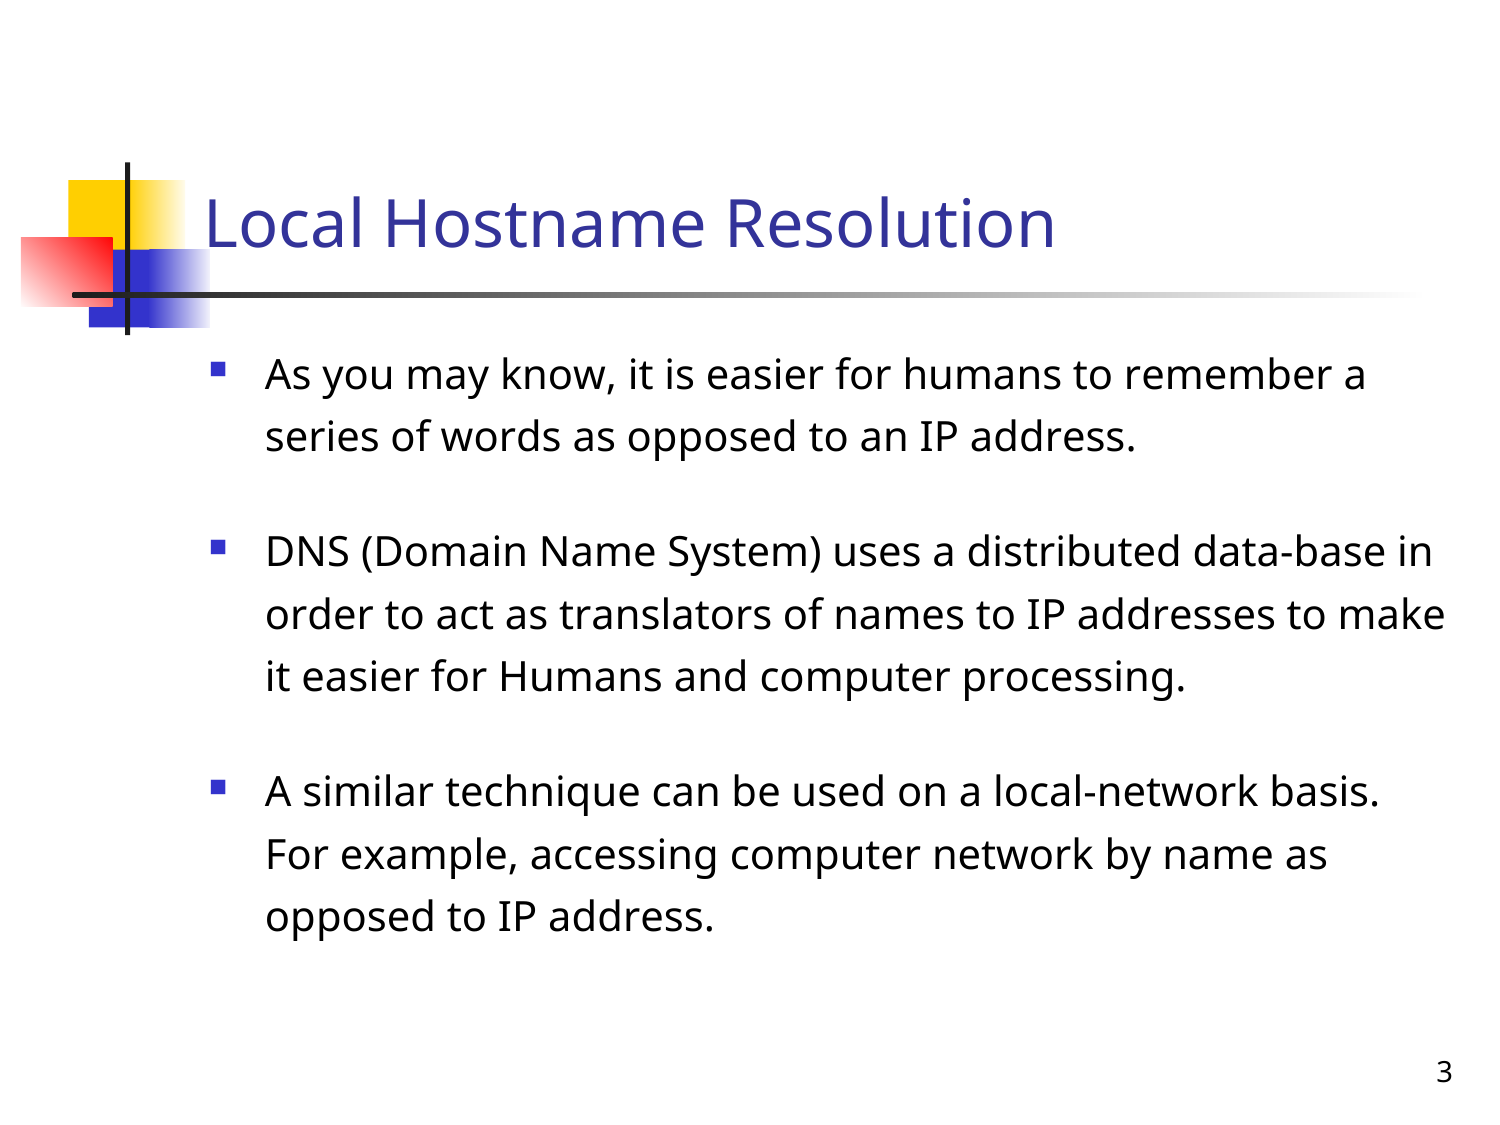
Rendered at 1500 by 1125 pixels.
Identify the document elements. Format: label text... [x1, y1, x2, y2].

list As you may know, it is easier for humans to remember a series of words as opposed to an IP address. DNS (Domain Name System) uses a distributed data-base in order to act as translators of names to IP addresses to make it easier for Humans and computer processing. A similar technique can be used on a local-network basis. For example, accessing computer network by name as opposed to IP address. [193, 331, 1469, 1007]
title Local Hostname Resolution [188, 35, 1468, 276]
